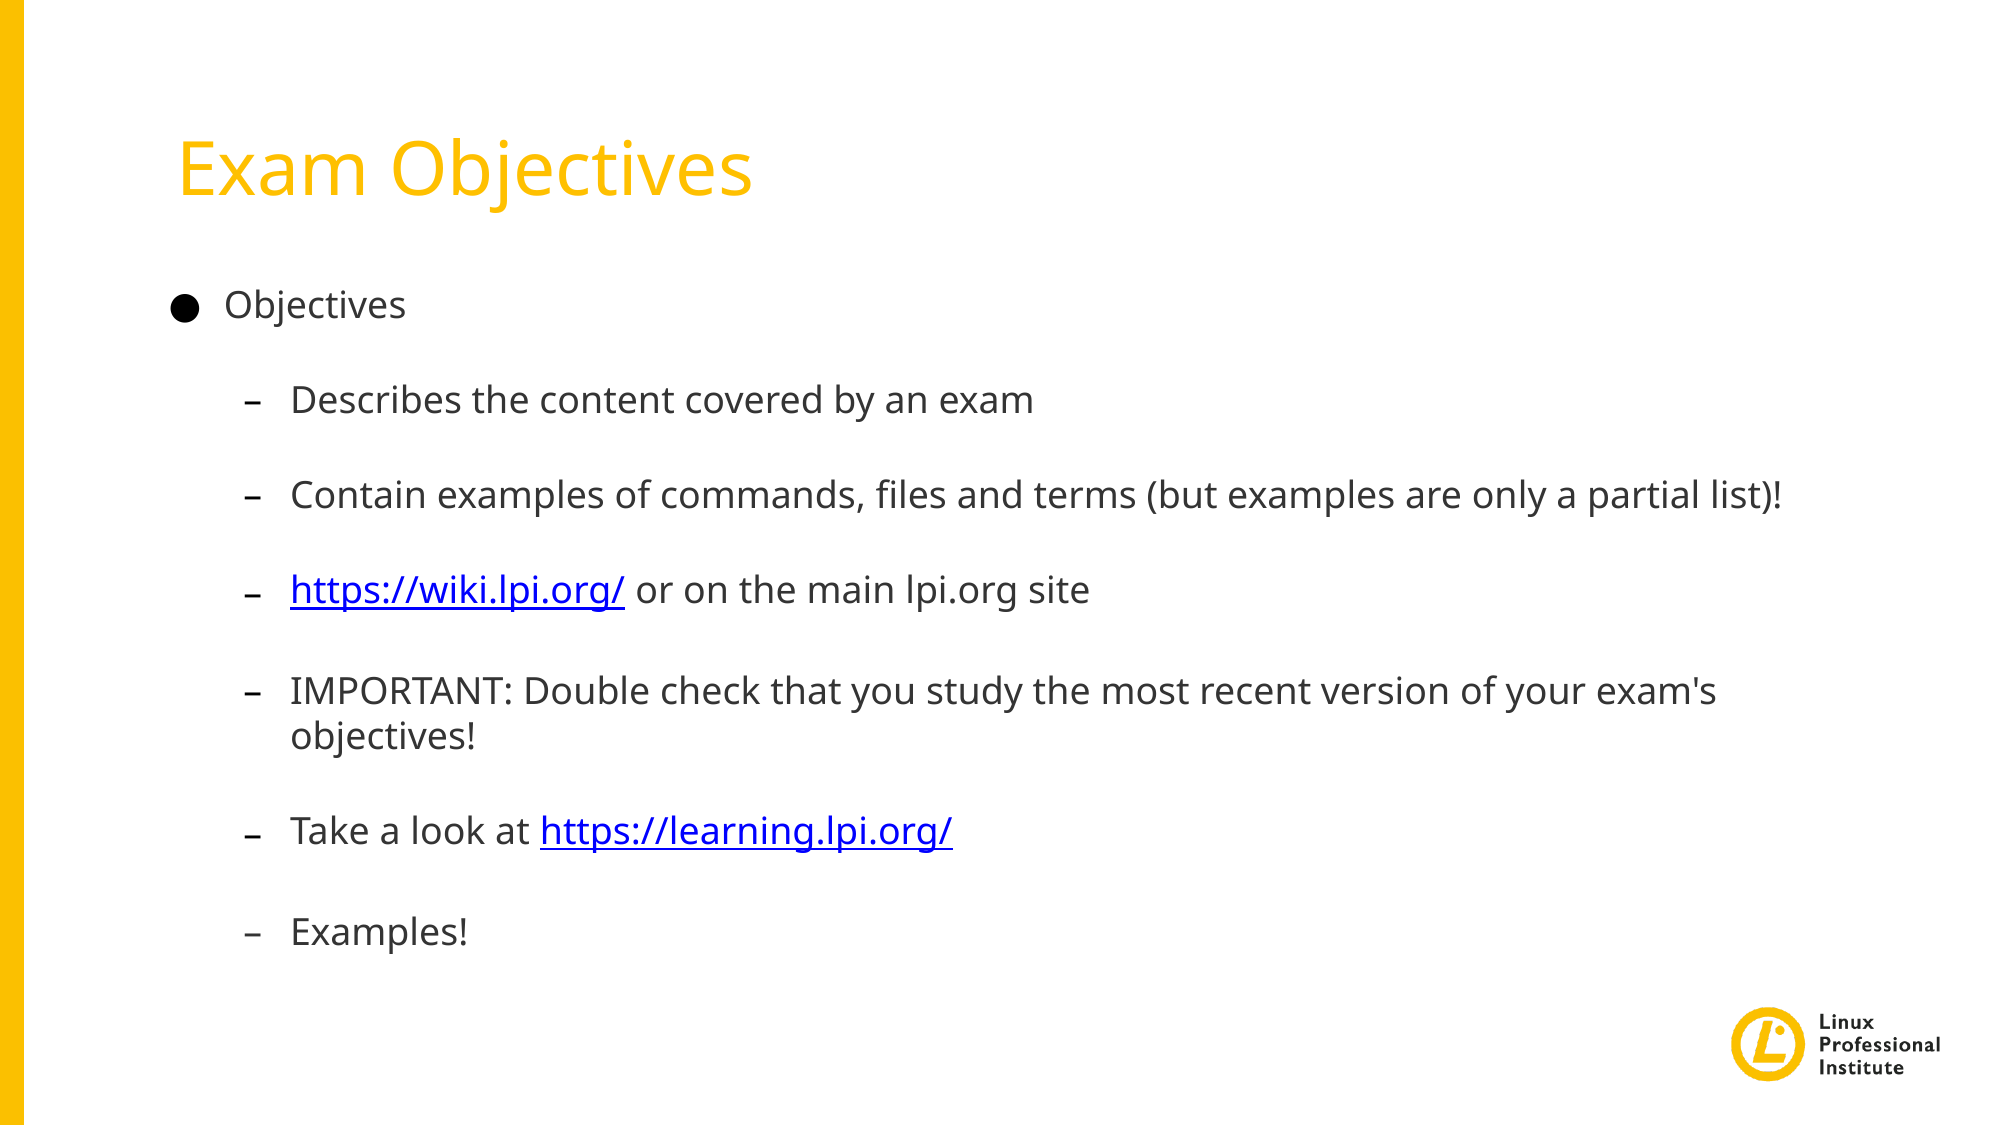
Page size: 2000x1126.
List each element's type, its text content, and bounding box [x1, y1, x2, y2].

text_box [0, 0, 24, 1125]
text_box Objectives Describes the content covered by an exam Contain examples of commands, files and terms (but examples are only a partial list)! https://wiki.lpi.org/ or on the main lpi.org site IMPORTANT: Double check that you study the most recent version of your exam's objectives! Take a look at https://learning.lpi.org/ Examples! [153, 273, 1834, 981]
picture [1701, 987, 1969, 1101]
text_box Exam Objectives [161, 99, 1886, 261]
